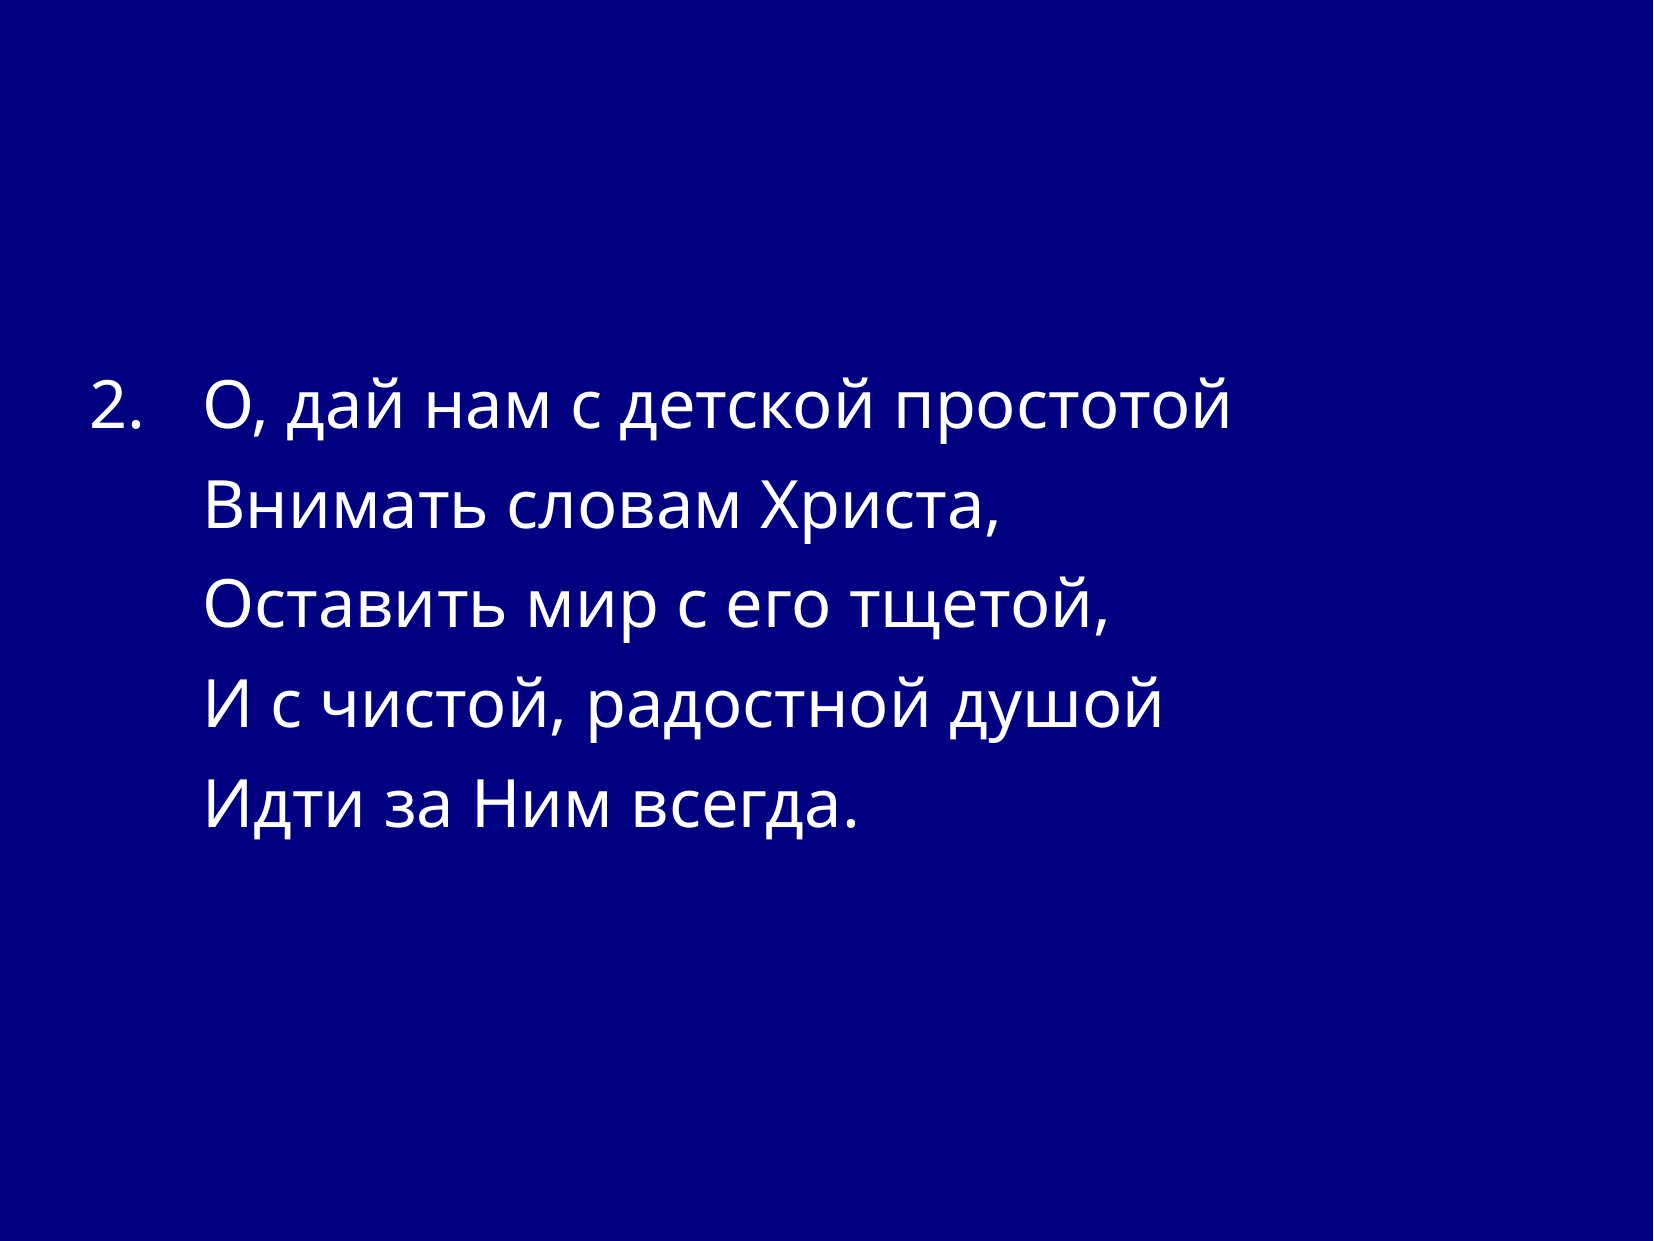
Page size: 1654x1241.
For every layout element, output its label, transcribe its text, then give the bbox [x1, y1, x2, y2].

text_box 2. О, дай нам с детской простотой Внимать словам Христа, Оставить мир с его тщетой, И с чистой, радостной душой Идти за Ним всегда. [75, 150, 1576, 1163]
